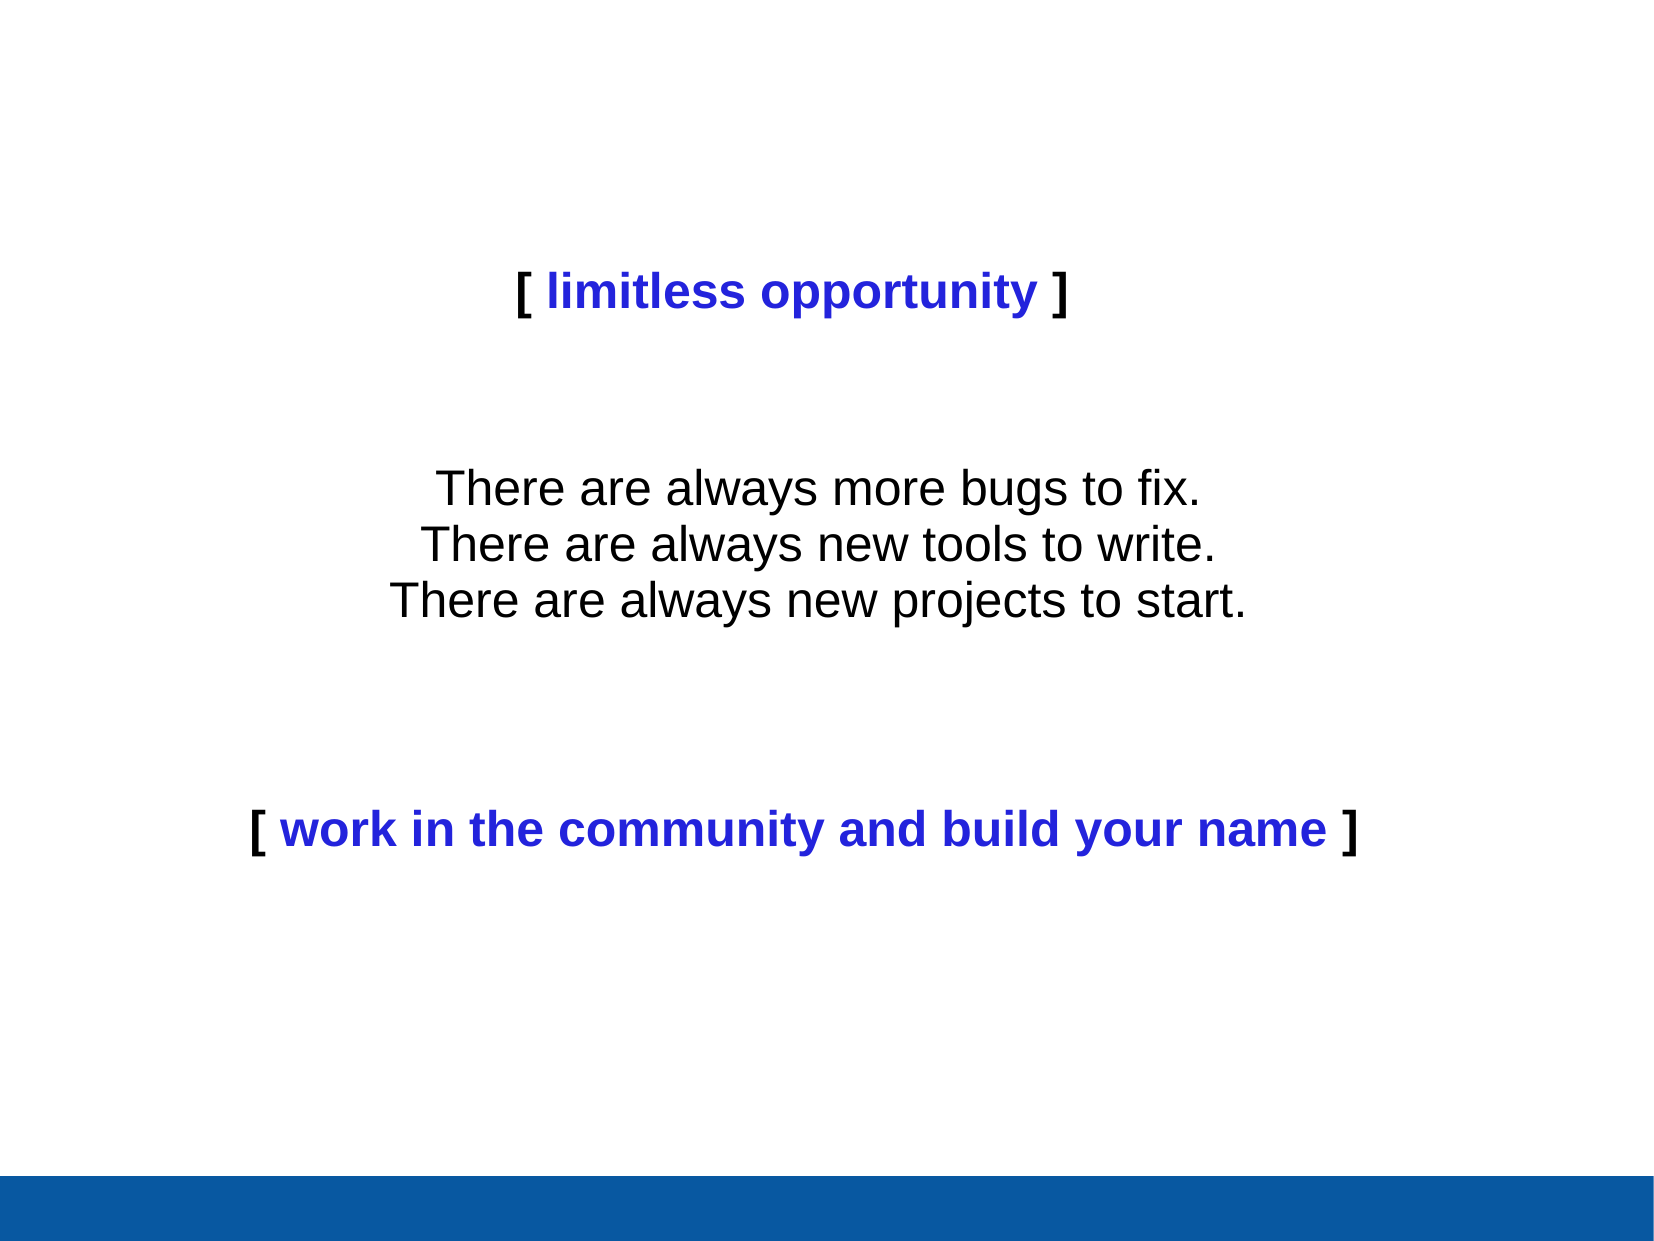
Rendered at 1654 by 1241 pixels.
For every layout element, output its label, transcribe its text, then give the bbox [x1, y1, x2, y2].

text_box [ limitless opportunity ] [515, 263, 1070, 339]
text_box There are always more bugs to fix. There are always new tools to write. There are always new projects to start. [389, 460, 1292, 771]
picture [0, 1176, 1654, 1241]
text_box [ work in the community and build your name ] [249, 801, 1393, 878]
